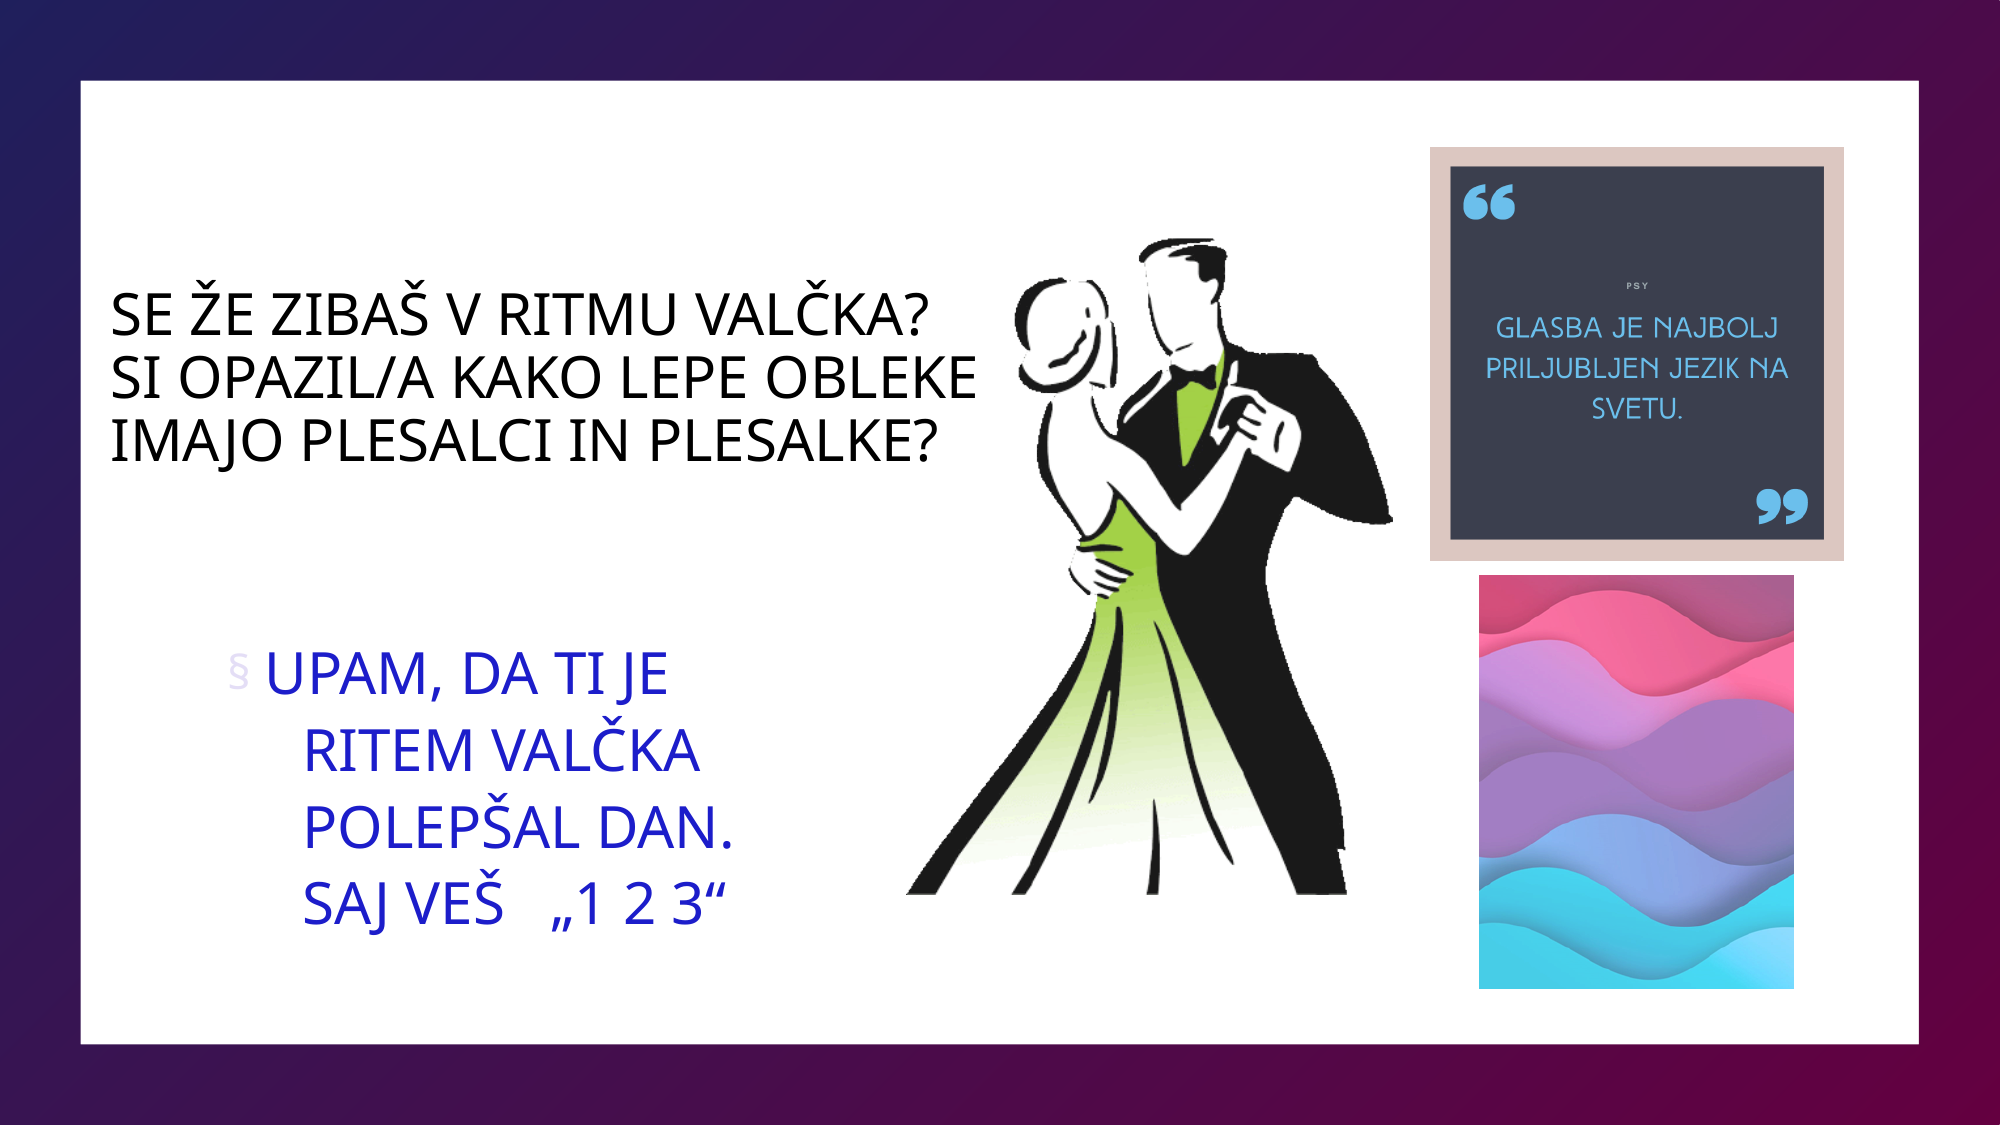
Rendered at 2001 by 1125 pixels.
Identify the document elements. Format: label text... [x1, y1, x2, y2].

picture [1479, 575, 1794, 989]
text_box [0, 0, 2000, 1125]
picture [1430, 147, 1844, 561]
title SE ŽE ZIBAŠ V RITMU VALČKA? SI OPAZIL/A KAKO LEPE OBLEKE IMAJO PLESALCI IN PLESALKE? [95, 140, 1060, 482]
list UPAM, DA TI JE RITEM VALČKA POLEPŠAL DAN. SAJ VEŠ „1 2 3“ [137, 621, 850, 1014]
picture [906, 237, 1393, 895]
